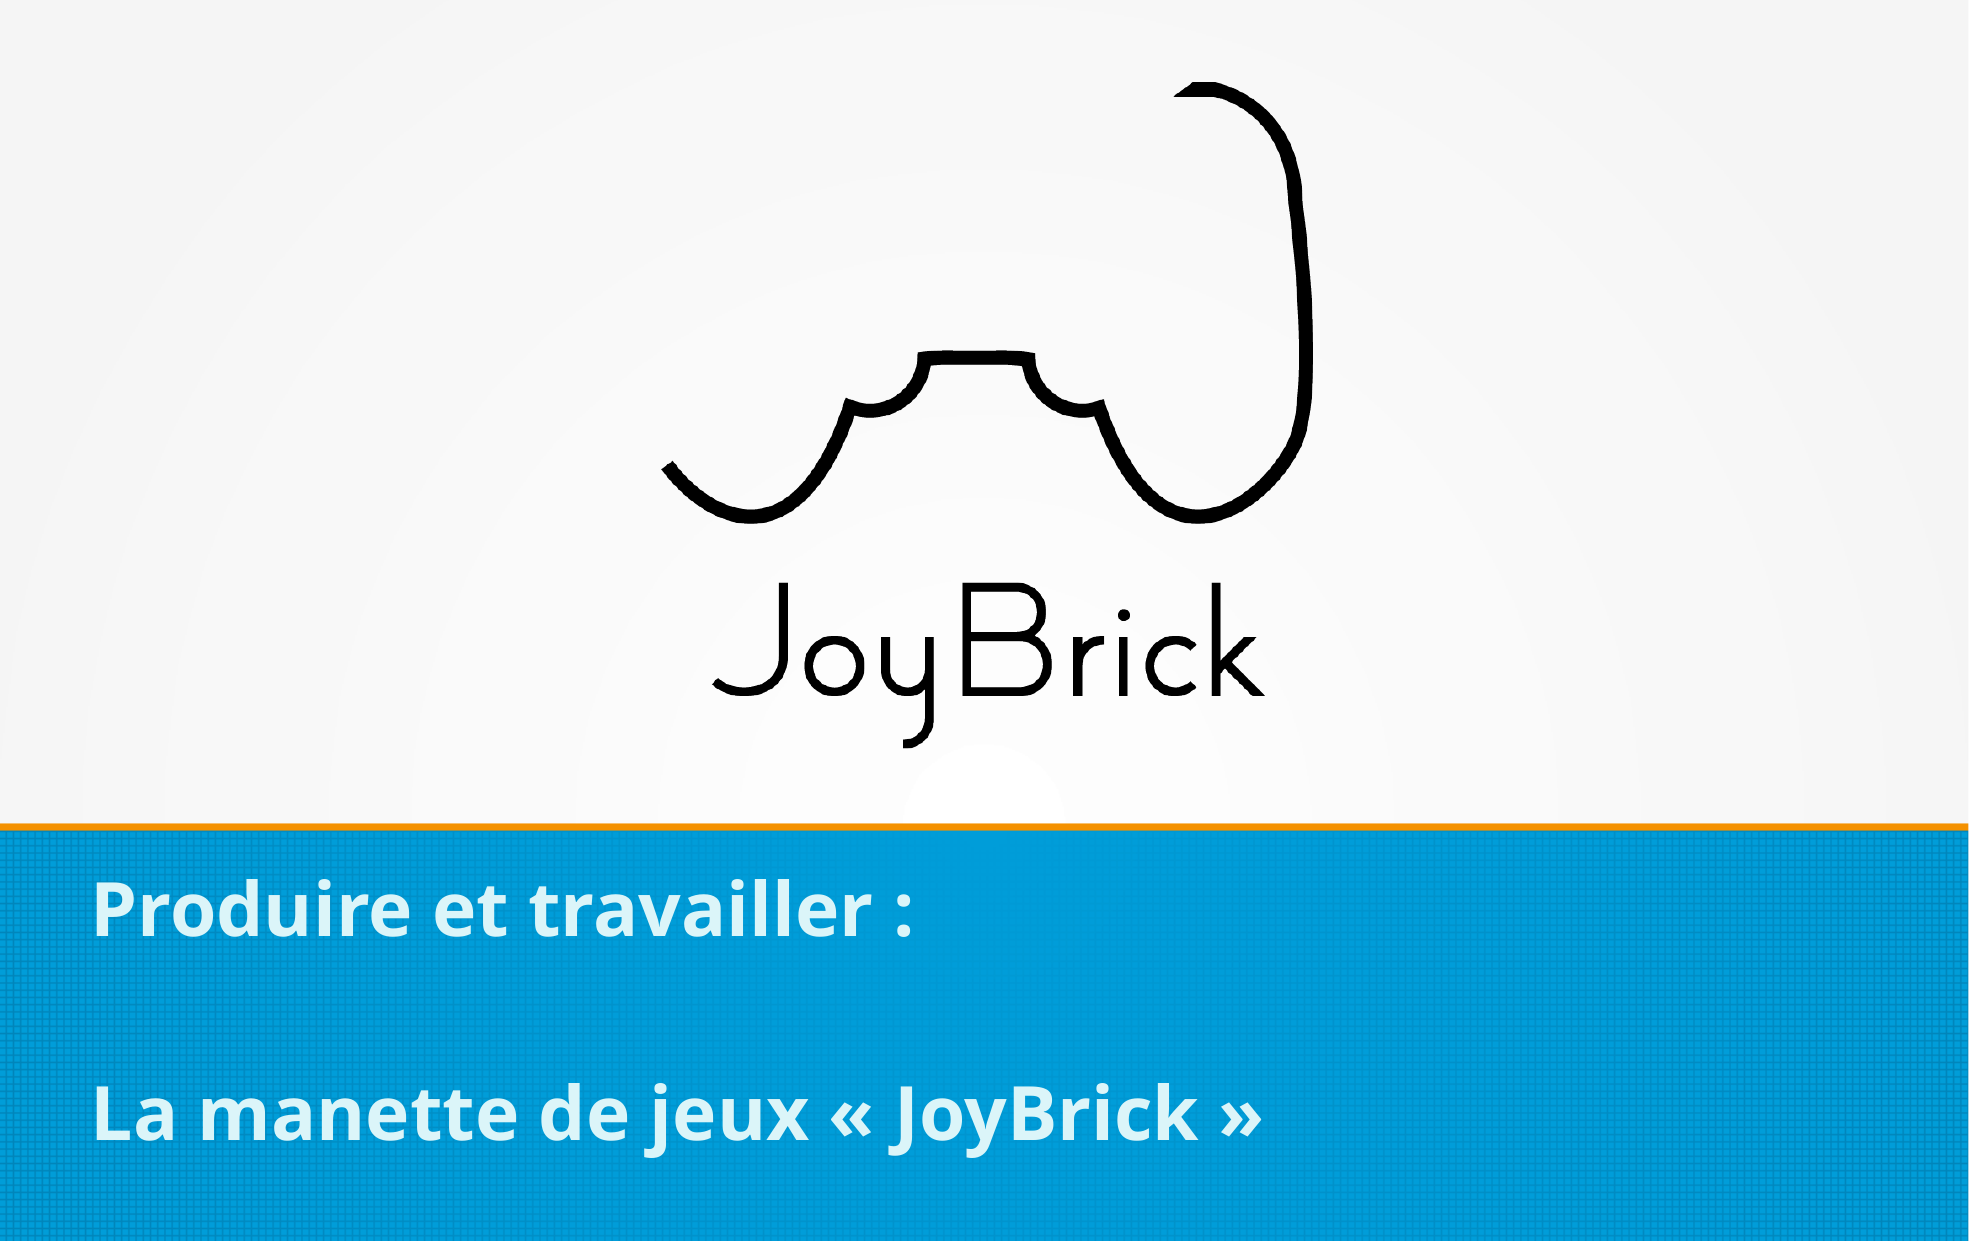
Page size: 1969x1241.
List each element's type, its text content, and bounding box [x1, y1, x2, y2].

picture [0, 0, 1969, 830]
subtitle Produire et travailler : La manette de jeux « JoyBrick » [90, 855, 1861, 1139]
title [90, 49, 1862, 781]
